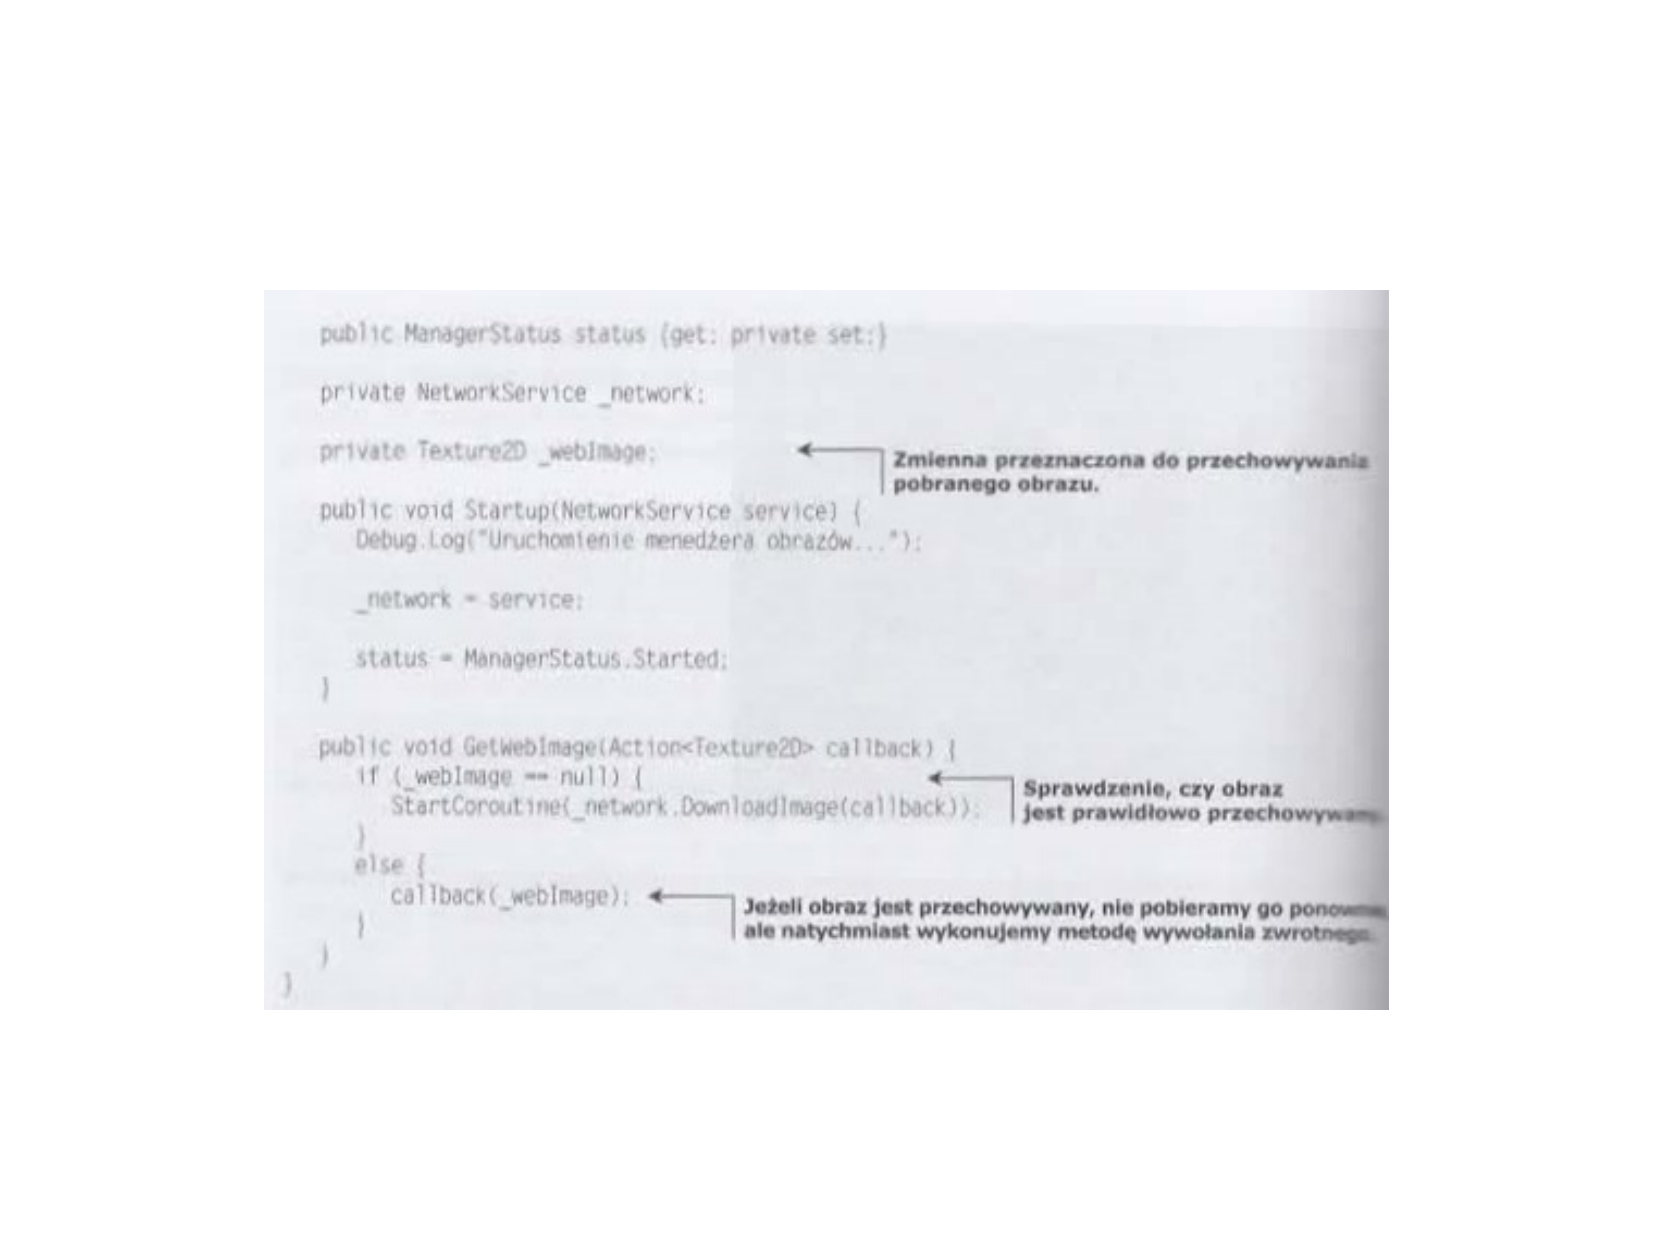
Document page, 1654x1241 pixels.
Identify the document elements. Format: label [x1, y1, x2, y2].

picture [264, 290, 1389, 1010]
